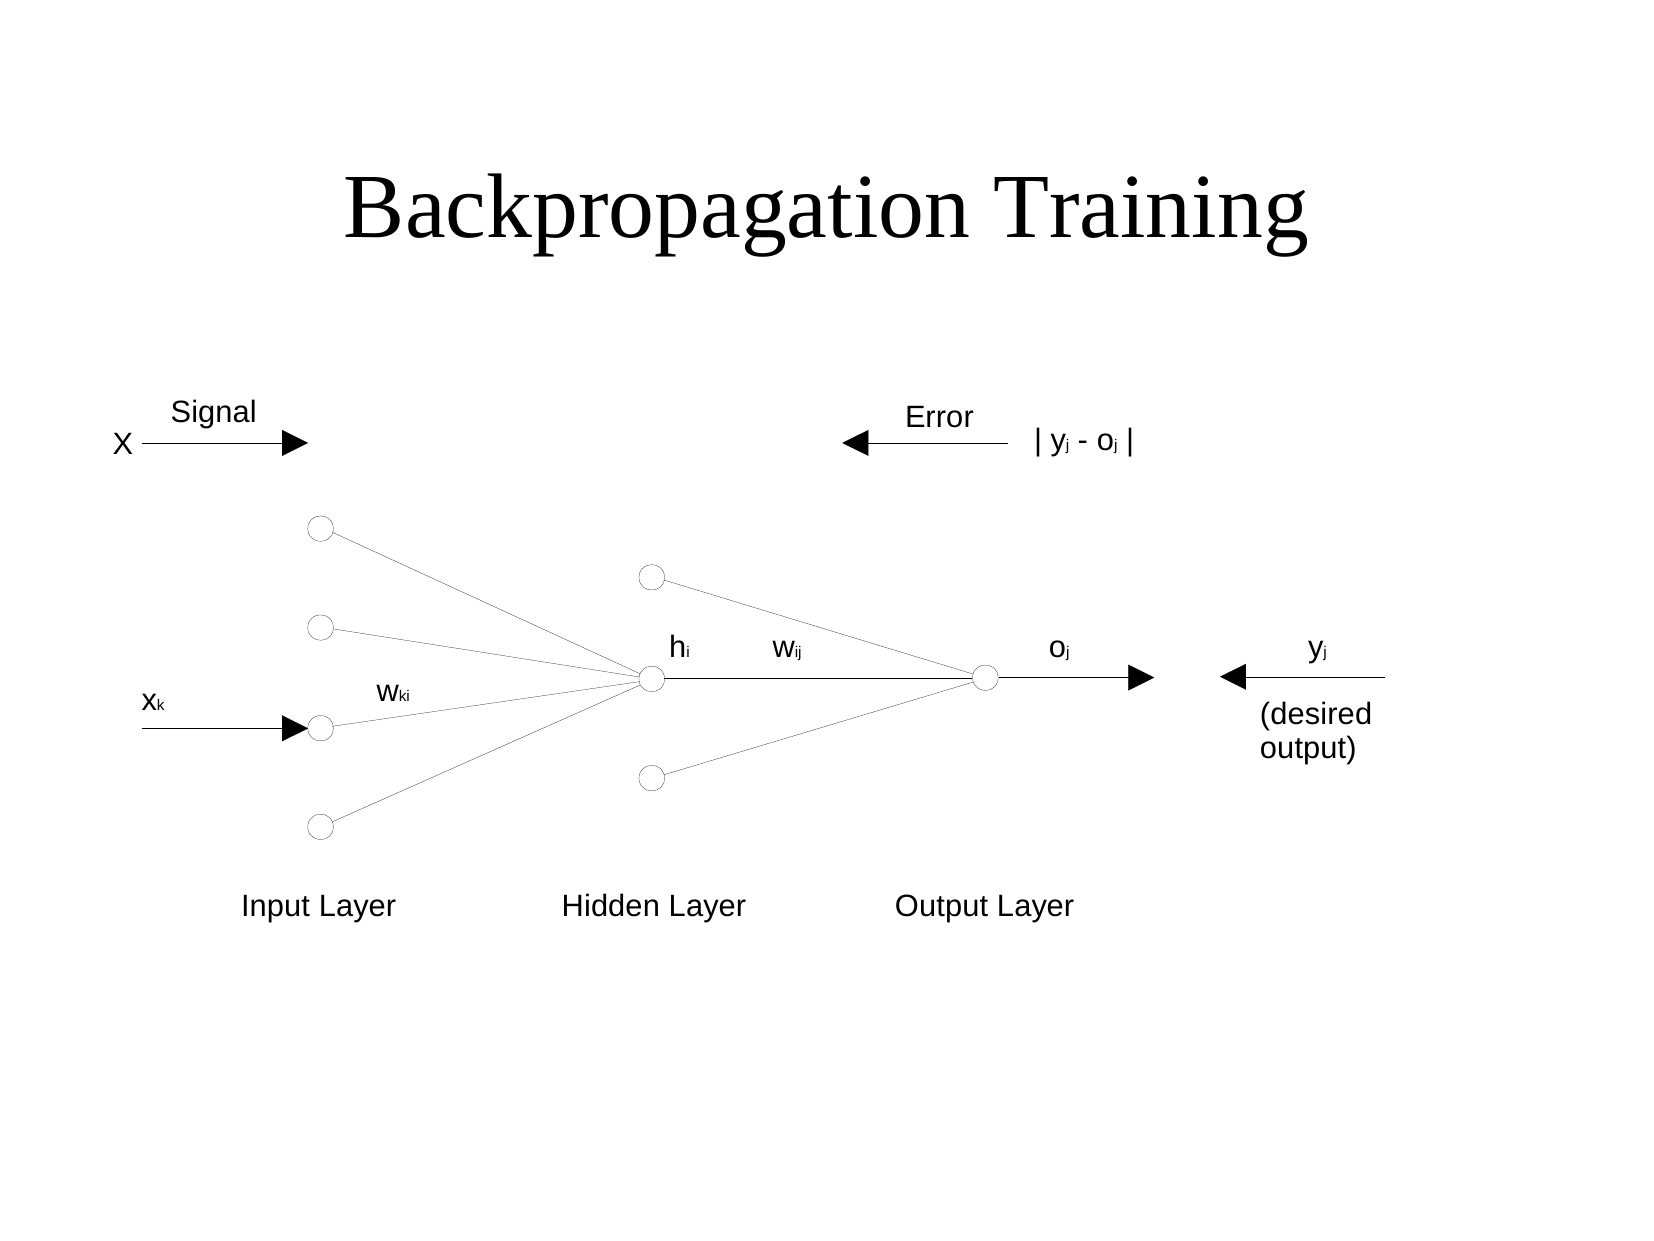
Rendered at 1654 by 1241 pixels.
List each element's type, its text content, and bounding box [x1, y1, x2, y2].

title Backpropagation Training [121, 102, 1534, 311]
picture [112, 399, 1388, 926]
